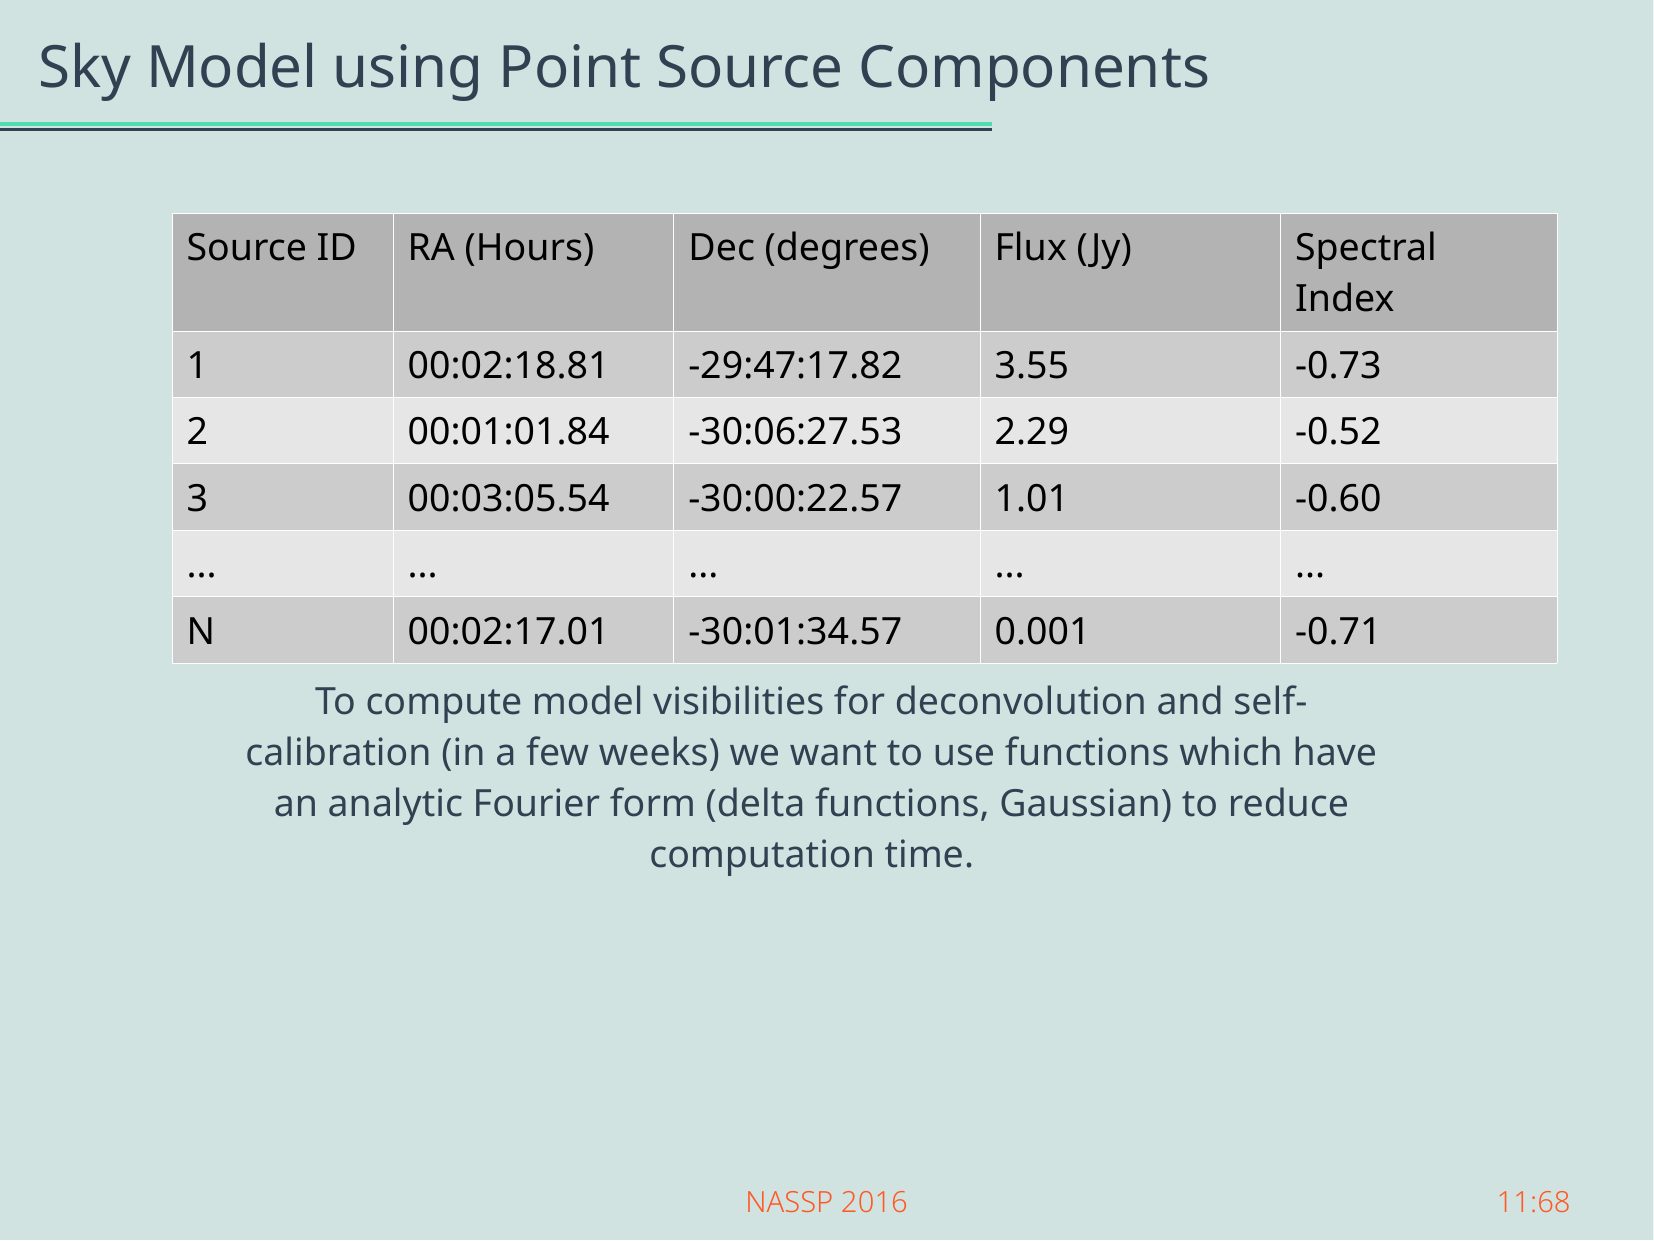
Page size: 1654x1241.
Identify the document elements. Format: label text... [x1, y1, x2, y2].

table_cell ... [674, 531, 980, 596]
table_cell 00:03:05.54 [394, 464, 673, 530]
table_cell -0.71 [1281, 597, 1557, 663]
table_cell ... [173, 531, 393, 596]
table_cell 2 [173, 398, 393, 463]
table_header Spectral Index [1281, 214, 1557, 331]
table_cell -0.60 [1281, 464, 1557, 530]
text_box Sky Model using Point Source Components [23, 17, 1288, 103]
table_cell 3.55 [981, 332, 1280, 397]
table_cell 0.001 [981, 597, 1280, 663]
table_cell 3 [173, 464, 393, 530]
table_cell ... [1281, 531, 1557, 596]
table_cell N [173, 597, 393, 663]
table_header RA (Hours) [394, 214, 673, 331]
table_cell 00:02:18.81 [394, 332, 673, 397]
table_cell -30:00:22.57 [674, 464, 980, 530]
table_cell ... [981, 531, 1280, 596]
table_cell -29:47:17.82 [674, 332, 980, 397]
table_cell -30:06:27.53 [674, 398, 980, 463]
table_cell 00:02:17.01 [394, 597, 673, 663]
table_cell 00:01:01.84 [394, 398, 673, 463]
table_header Flux (Jy) [981, 214, 1280, 331]
table_cell -0.52 [1281, 398, 1557, 463]
table_cell -0.73 [1281, 332, 1557, 397]
table_header Dec (degrees) [674, 214, 980, 331]
table_cell -30:01:34.57 [674, 597, 980, 663]
table_cell 1 [173, 332, 393, 397]
table_cell 2.29 [981, 398, 1280, 463]
table_header Source ID [173, 214, 393, 331]
table_cell 1.01 [981, 464, 1280, 530]
table_cell ... [394, 531, 673, 596]
text_box To compute model visibilities for deconvolution and self-calibration (in a few weeks) we want to use functions which have an analytic Fourier form (delta functions, Gaussian) to reduce computation time. [224, 667, 1400, 818]
